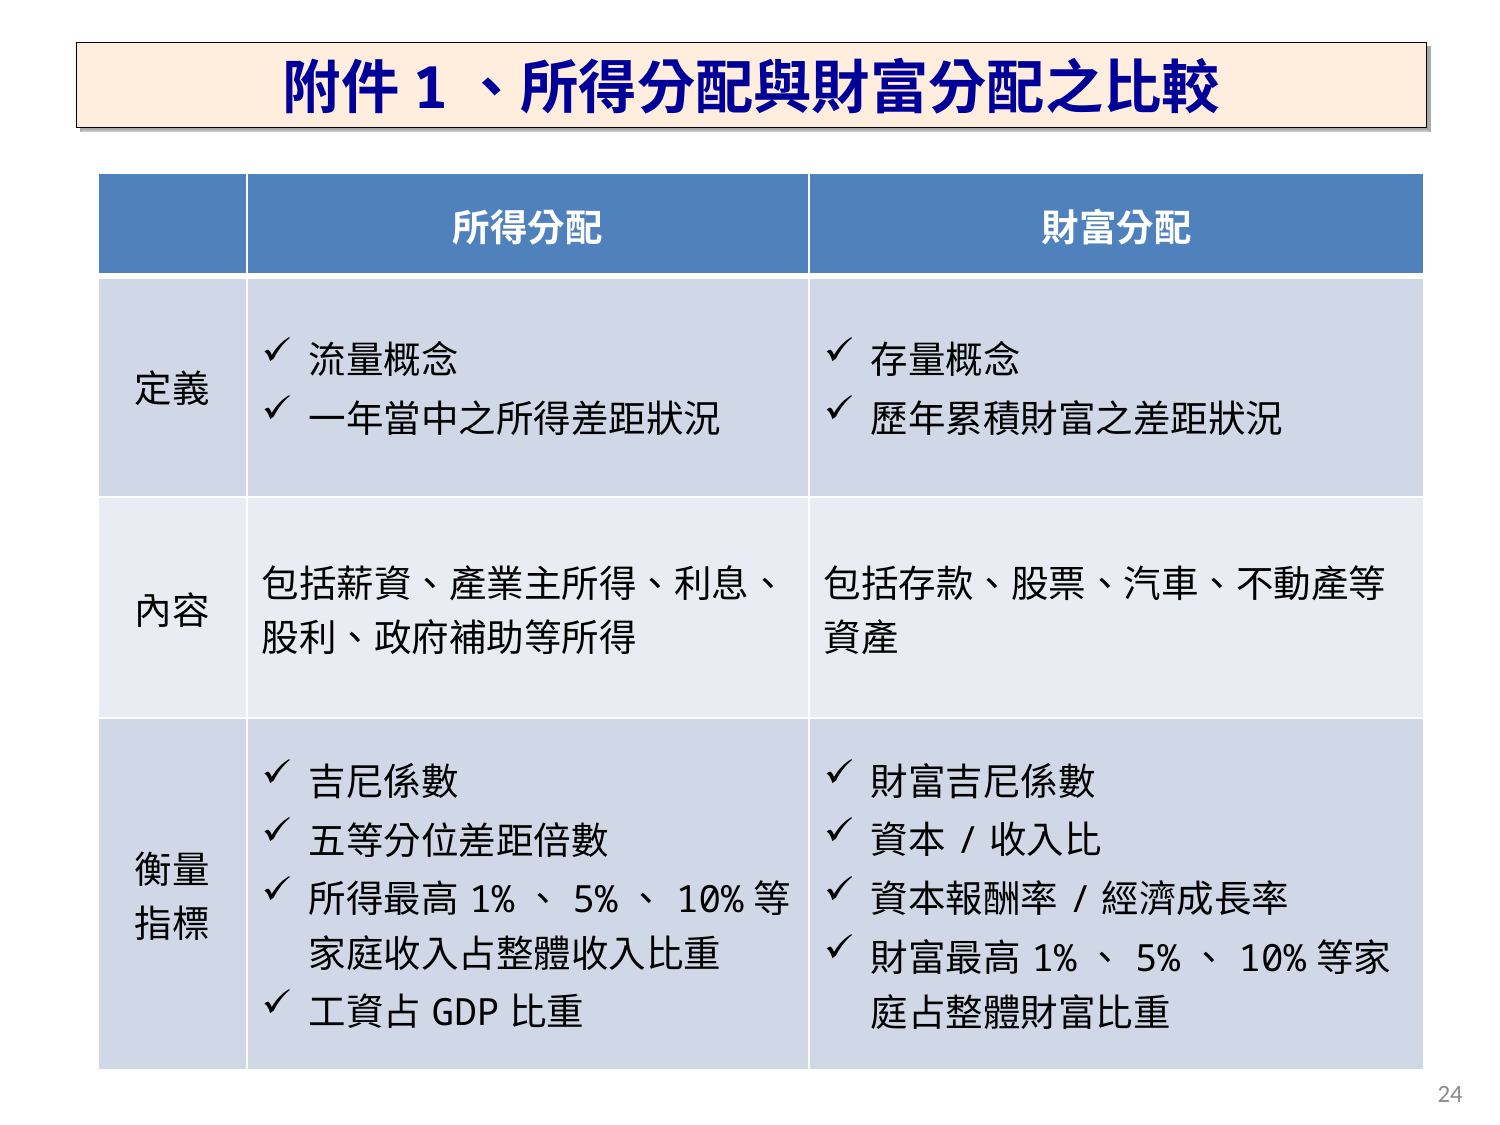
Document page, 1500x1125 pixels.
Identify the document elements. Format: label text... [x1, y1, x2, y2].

table_header 財富分配 [810, 174, 1423, 273]
table_cell 衡量 指標 [99, 719, 246, 1069]
table_cell 包括薪資、產業主所得、利息、股利、政府補助等所得 [248, 498, 808, 717]
table_cell 財富吉尼係數 資本/收入比 資本報酬率/經濟成長率 財富最高1%、5%、10%等家庭占整體財富比重 [810, 719, 1423, 1069]
table_cell 包括存款、股票、汽車、不動產等資產 [810, 498, 1423, 717]
table_cell 定義 [99, 279, 246, 496]
table_cell 吉尼係數 五等分位差距倍數 所得最高1%、5%、10%等家庭收入占整體收入比重 工資占GDP比重 [248, 719, 808, 1069]
table_header 所得分配 [248, 174, 808, 273]
table_header [99, 174, 246, 273]
table_cell 內容 [99, 498, 246, 717]
slide_number <編號> [1128, 1062, 1478, 1123]
table_cell 流量概念 一年當中之所得差距狀況 [248, 279, 808, 496]
text_box 附件1、所得分配與財富分配之比較 [76, 42, 1427, 128]
table_cell 存量概念 歷年累積財富之差距狀況 [810, 279, 1423, 496]
